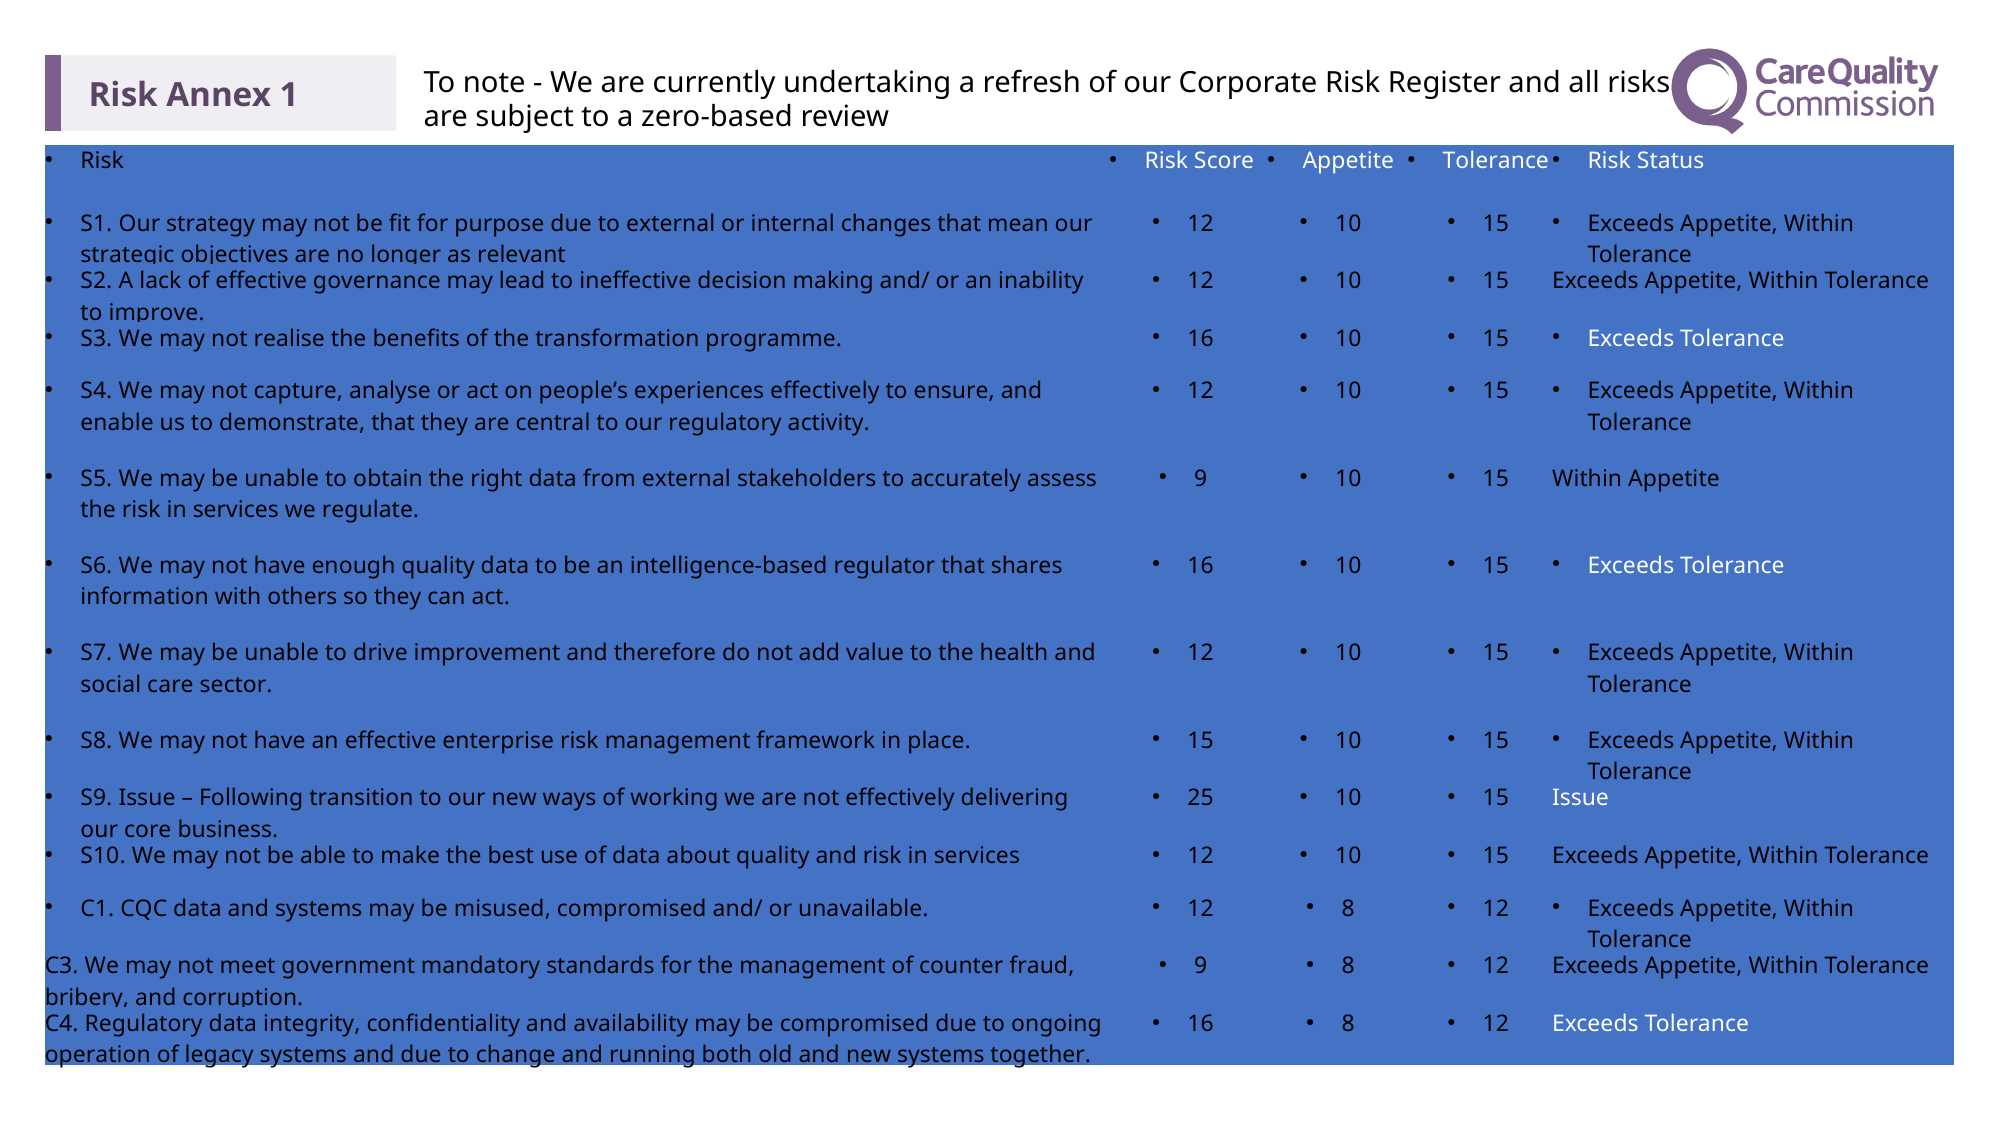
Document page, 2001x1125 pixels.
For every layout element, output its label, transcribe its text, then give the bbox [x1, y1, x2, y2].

table_cell 12 [1404, 891, 1552, 949]
table_cell 10 [1257, 781, 1404, 839]
table_cell S4. We may not capture, analyse or act on people’s experiences effectively to ensure, and enable us to demonstrate, that they are central to our regulatory activity. [45, 374, 1109, 462]
table_cell 16 [1109, 1007, 1257, 1065]
table_cell 12 [1109, 264, 1257, 322]
picture [1671, 48, 1939, 134]
table_cell S7. We may be unable to drive improvement and therefore do not add value to the health and social care sector. [45, 636, 1109, 724]
table_header Tolerance [1404, 145, 1552, 207]
table_cell 15 [1404, 636, 1552, 724]
table_cell S3. We may not realise the benefits of the transformation programme. [45, 322, 1109, 374]
table_cell 15 [1404, 322, 1552, 374]
table_cell 10 [1257, 264, 1404, 322]
table_cell 15 [1404, 839, 1552, 891]
table_cell Exceeds Appetite, Within Tolerance [1552, 374, 1954, 462]
table_cell C1. CQC data and systems may be misused, compromised and/ or unavailable. [45, 891, 1109, 949]
table_cell C4. Regulatory data integrity, confidentiality and availability may be compromised due to ongoing operation of legacy systems and due to change and running both old and new systems together. [45, 1007, 1109, 1065]
table_cell 8 [1257, 949, 1404, 1007]
table_cell 15 [1404, 724, 1552, 781]
table_cell 15 [1109, 724, 1257, 781]
table_cell 12 [1109, 374, 1257, 462]
table_cell Exceeds Tolerance [1552, 549, 1954, 636]
table_cell S1. Our strategy may not be fit for purpose due to external or internal changes that mean our strategic objectives are no longer as relevant [45, 207, 1109, 264]
title Risk Annex 1 [73, 65, 340, 122]
table_cell Exceeds Appetite, Within Tolerance [1552, 207, 1954, 264]
table_cell S2. A lack of effective governance may lead to ineffective decision making and/ or an inability to improve. [45, 264, 1109, 322]
table_cell Within Appetite [1552, 462, 1954, 549]
table_cell Exceeds Tolerance [1552, 322, 1954, 374]
table_cell 10 [1257, 549, 1404, 636]
table_cell 15 [1404, 549, 1552, 636]
table_cell 10 [1257, 839, 1404, 891]
table_cell S5. We may be unable to obtain the right data from external stakeholders to accurately assess the risk in services we regulate. [45, 462, 1109, 549]
table_cell 9 [1109, 462, 1257, 549]
table_cell 12 [1404, 949, 1552, 1007]
table_cell Exceeds Appetite, Within Tolerance [1552, 949, 1954, 1007]
table_header Risk Status [1552, 145, 1954, 207]
table_cell S9. Issue – Following transition to our new ways of working we are not effectively delivering our core business. [45, 781, 1109, 839]
table_cell 15 [1404, 264, 1552, 322]
table_cell 15 [1404, 462, 1552, 549]
table_header Risk [45, 145, 1109, 207]
table_cell 10 [1257, 322, 1404, 374]
table_cell Exceeds Appetite, Within Tolerance [1552, 636, 1954, 724]
table_cell 8 [1257, 891, 1404, 949]
table_cell 12 [1109, 839, 1257, 891]
table_cell 10 [1257, 207, 1404, 264]
table_cell 16 [1109, 549, 1257, 636]
table_cell Exceeds Appetite, Within Tolerance [1552, 839, 1954, 891]
table_cell 12 [1109, 207, 1257, 264]
table_cell 10 [1257, 374, 1404, 462]
table_cell 15 [1404, 374, 1552, 462]
table_cell 12 [1109, 891, 1257, 949]
table_cell S6. We may not have enough quality data to be an intelligence-based regulator that shares information with others so they can act. [45, 549, 1109, 636]
table_cell Exceeds Tolerance [1552, 1007, 1954, 1065]
table_cell 10 [1257, 636, 1404, 724]
table_cell 25 [1109, 781, 1257, 839]
table_cell 15 [1404, 781, 1552, 839]
table_cell 12 [1109, 636, 1257, 724]
table_cell 8 [1257, 1007, 1404, 1065]
table_header Risk Score [1109, 145, 1257, 207]
text_box [45, 55, 396, 131]
table_cell Exceeds Appetite, Within Tolerance [1552, 891, 1954, 949]
text_box To note - We are currently undertaking a refresh of our Corporate Risk Register and all risks are subject to a zero-based review [408, 55, 1615, 142]
table_cell 9 [1109, 949, 1257, 1007]
table_cell Exceeds Appetite, Within Tolerance [1552, 264, 1954, 322]
table_cell 12 [1404, 1007, 1552, 1065]
table_cell Exceeds Appetite, Within Tolerance [1552, 724, 1954, 781]
table_cell 10 [1257, 462, 1404, 549]
table_cell S8. We may not have an effective enterprise risk management framework in place. [45, 724, 1109, 781]
table_cell S10. We may not be able to make the best use of data about quality and risk in services [45, 839, 1109, 891]
table_cell 15 [1404, 207, 1552, 264]
table_cell C3. We may not meet government mandatory standards for the management of counter fraud, bribery, and corruption. [45, 949, 1109, 1007]
table_cell 10 [1257, 724, 1404, 781]
table_cell Issue [1552, 781, 1954, 839]
table_header Appetite [1257, 145, 1404, 207]
table_cell 16 [1109, 322, 1257, 374]
